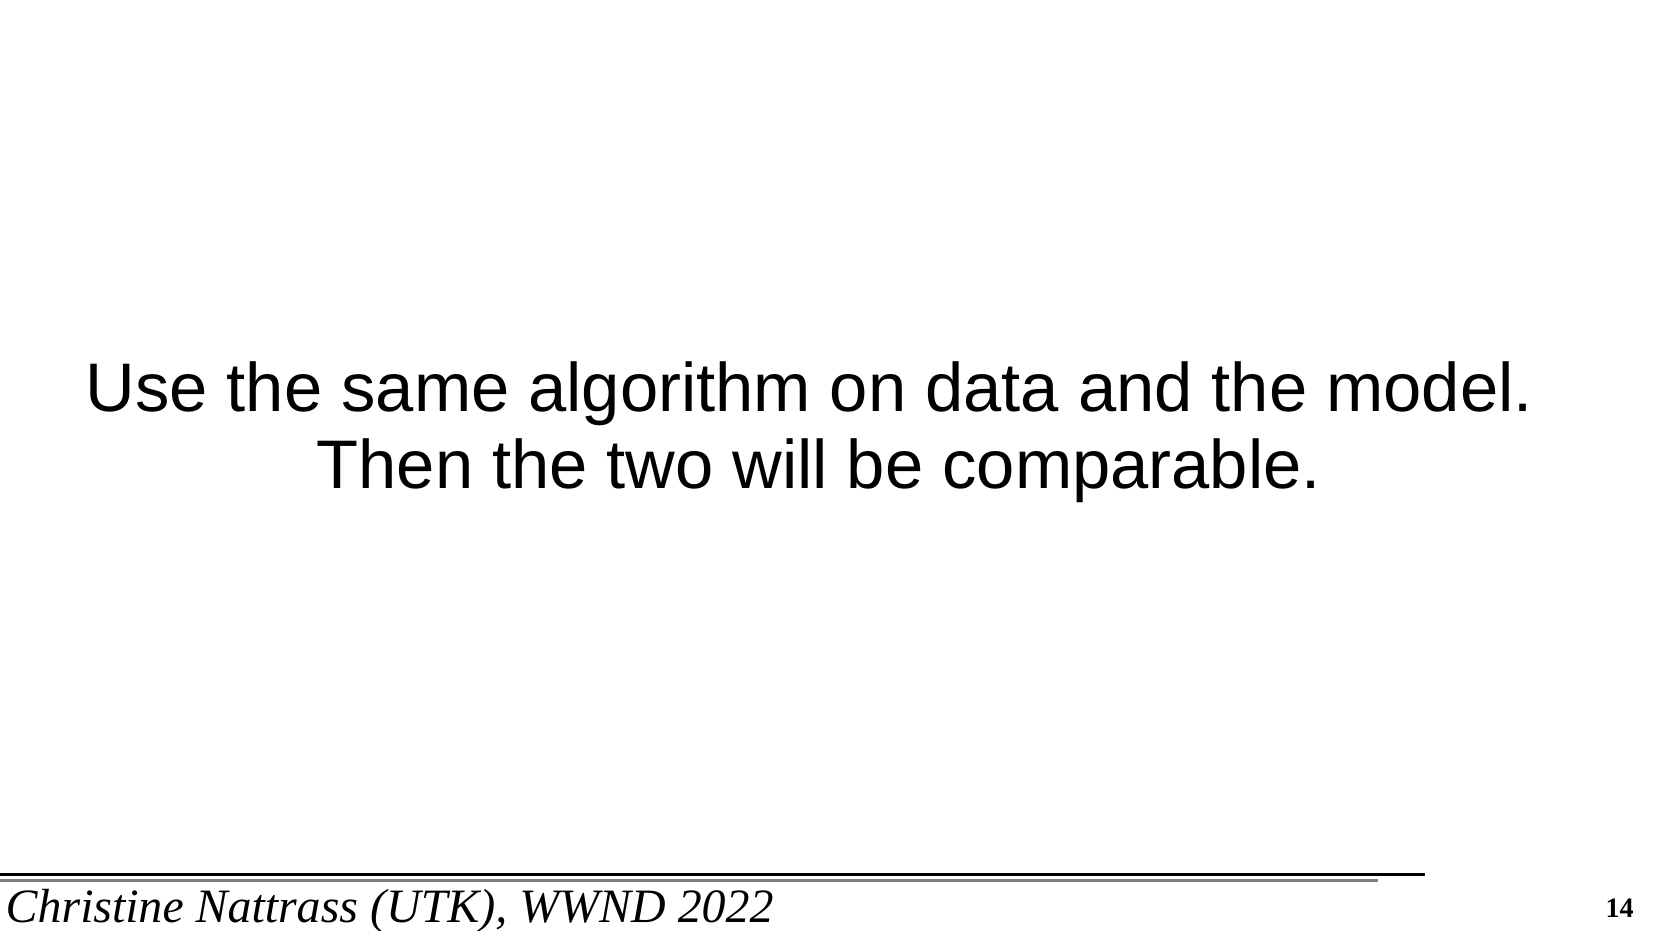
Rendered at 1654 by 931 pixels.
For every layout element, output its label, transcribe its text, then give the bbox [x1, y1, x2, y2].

title Use the same algorithm on data and the model. Then the two will be comparable. [75, 322, 1564, 530]
